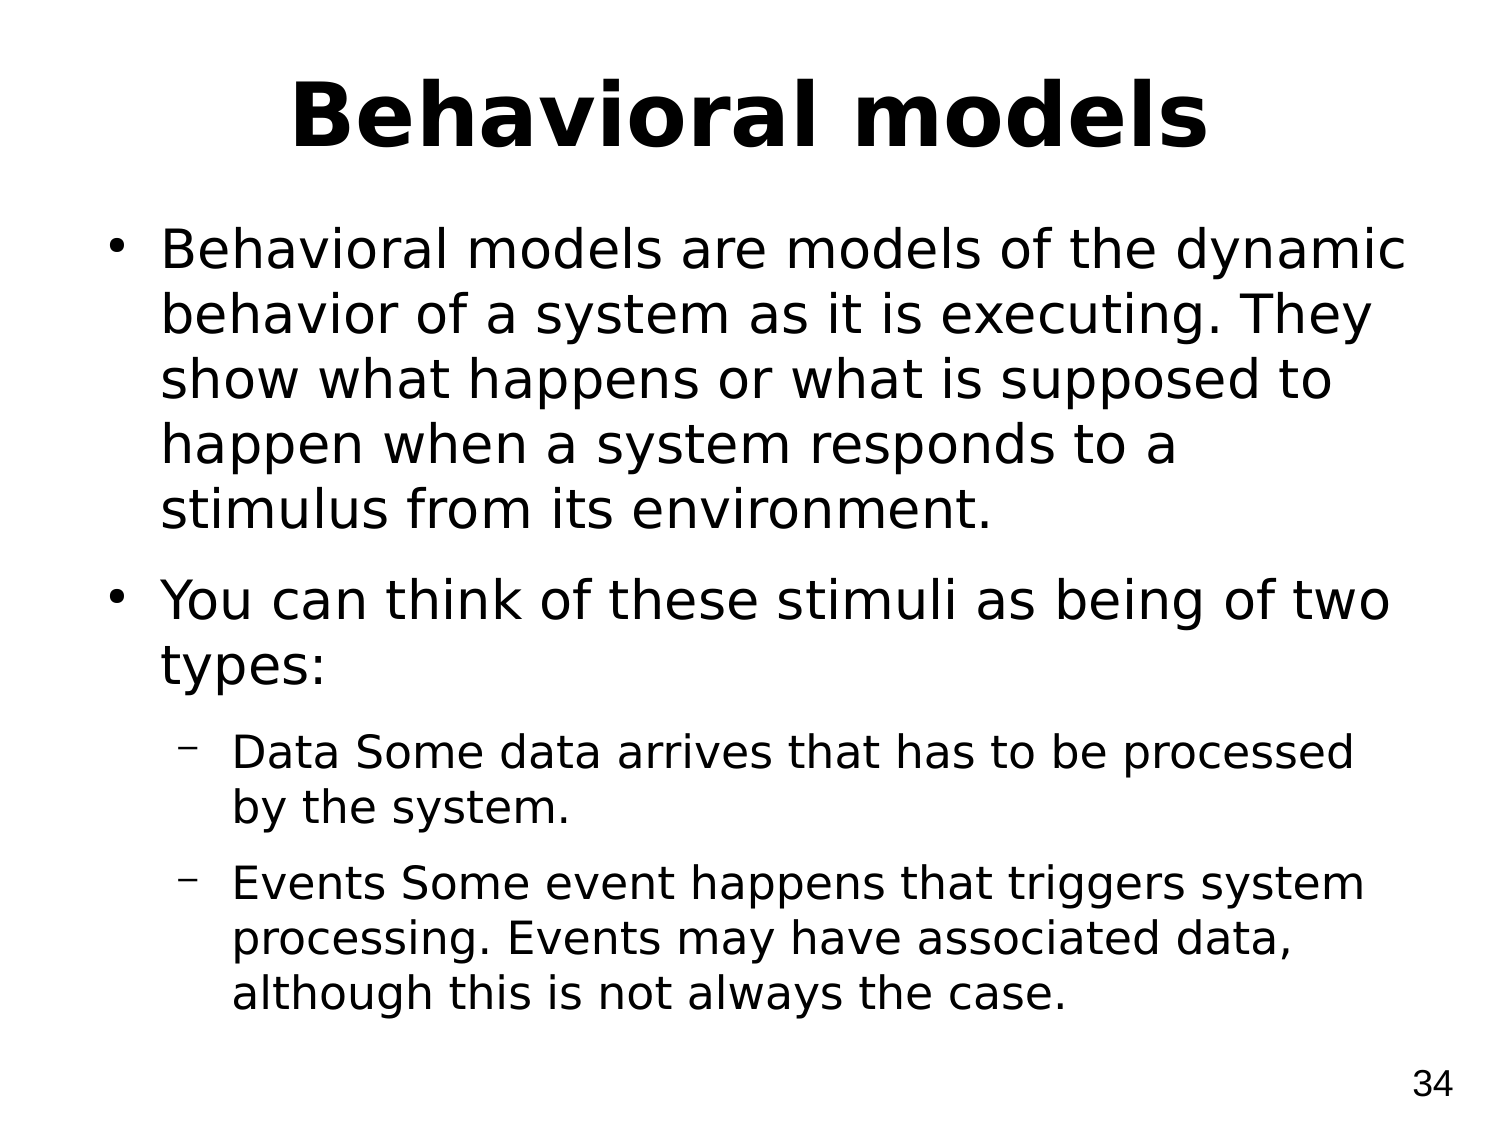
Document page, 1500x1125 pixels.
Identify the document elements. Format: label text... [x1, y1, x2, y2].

title Behavioral models [75, 44, 1425, 177]
list Behavioral models are models of the dynamic behavior of a system as it is executing. They show what happens or what is supposed to happen when a system responds to a stimulus from its environment. You can think of these stimuli as being of two types: Data Some data arrives that has to be processed by the system. Events Some event happens that triggers system processing. Events may have associated data, although this is not always the case. [75, 206, 1425, 1093]
